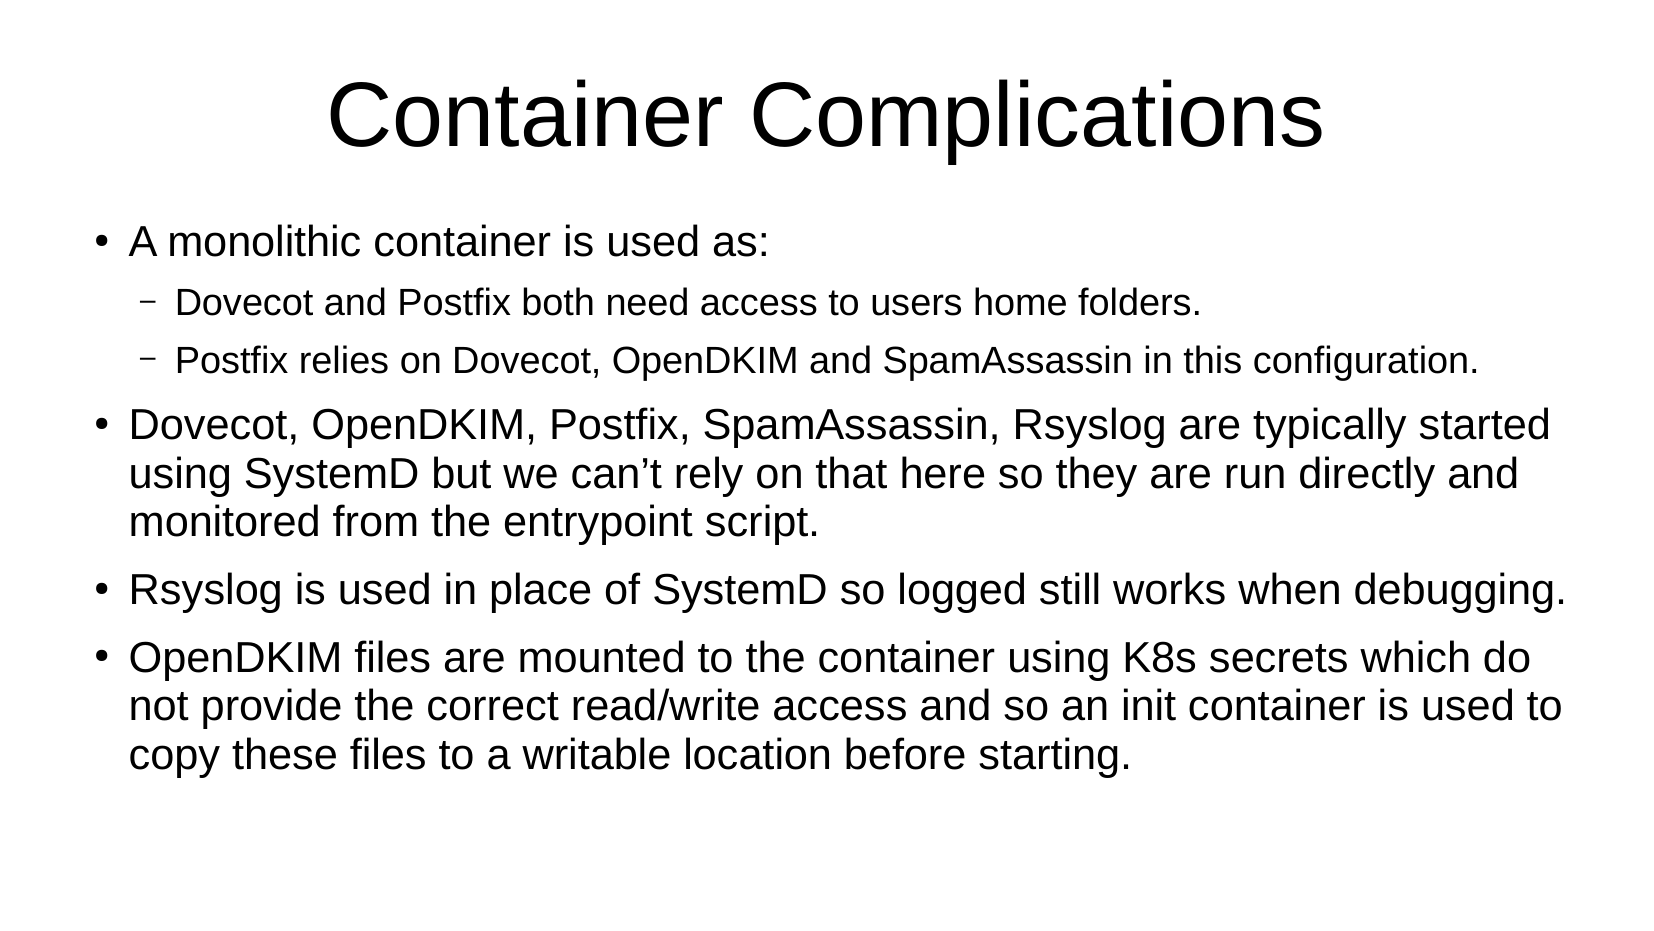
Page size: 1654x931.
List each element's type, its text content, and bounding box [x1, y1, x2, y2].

list A monolithic container is used as: Dovecot and Postfix both need access to users home folders. Postfix relies on Dovecot, OpenDKIM and SpamAssassin in this configuration. Dovecot, OpenDKIM, Postfix, SpamAssassin, Rsyslog are typically started using SystemD but we can’t rely on that here so they are run directly and monitored from the entrypoint script. Rsyslog is used in place of SystemD so logged still works when debugging. OpenDKIM files are mounted to the container using K8s secrets which do not provide the correct read/write access and so an init container is used to copy these files to a writable location before starting. [82, 217, 1571, 827]
title Container Complications [82, 37, 1571, 193]
